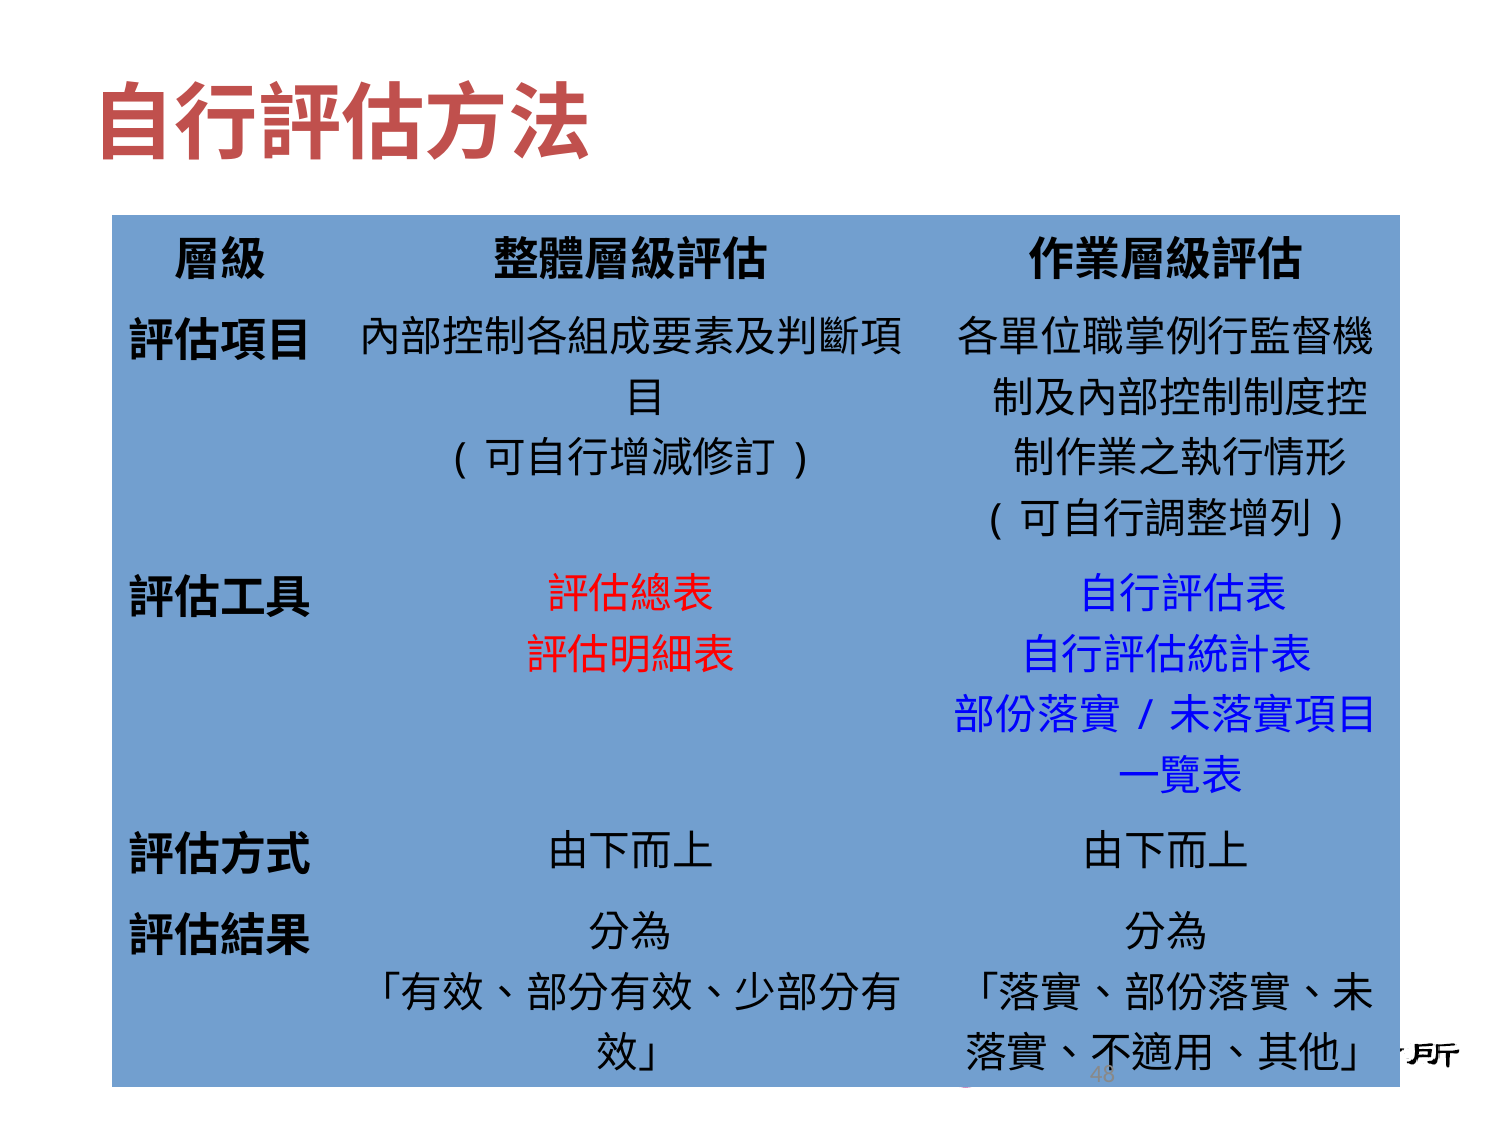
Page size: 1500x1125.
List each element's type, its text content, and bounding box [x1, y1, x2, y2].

table_cell 各單位職掌例行監督機制及內部控制制度控制作業之執行情形 (可自行調整增列) [932, 296, 1400, 553]
table_cell 內部控制各組成要素及判斷項目 (可自行增減修訂) [329, 296, 932, 553]
table_cell 由下而上 [932, 810, 1400, 891]
table_cell 評估總表 評估明細表 [329, 553, 932, 810]
title 自行評估方法 [76, 54, 1427, 185]
table_header 層級 [112, 215, 329, 296]
table_cell 評估項目 [112, 296, 329, 553]
table_cell 評估工具 [112, 553, 329, 810]
table_cell 評估結果 [112, 891, 329, 1087]
text_box 48 [1074, 1042, 1426, 1103]
table_header 整體層級評估 [329, 215, 932, 296]
table_cell 分為 「落實、部份落實、未落實、不適用、其他」 [932, 891, 1400, 1087]
table_cell 分為 「有效、部分有效、少部分有效」 [329, 891, 932, 1087]
table_cell 由下而上 [329, 810, 932, 891]
table_cell 評估方式 [112, 810, 329, 891]
table_header 作業層級評估 [932, 215, 1400, 296]
table_cell 自行評估表 自行評估統計表 部份落實/未落實項目一覽表 [932, 553, 1400, 810]
